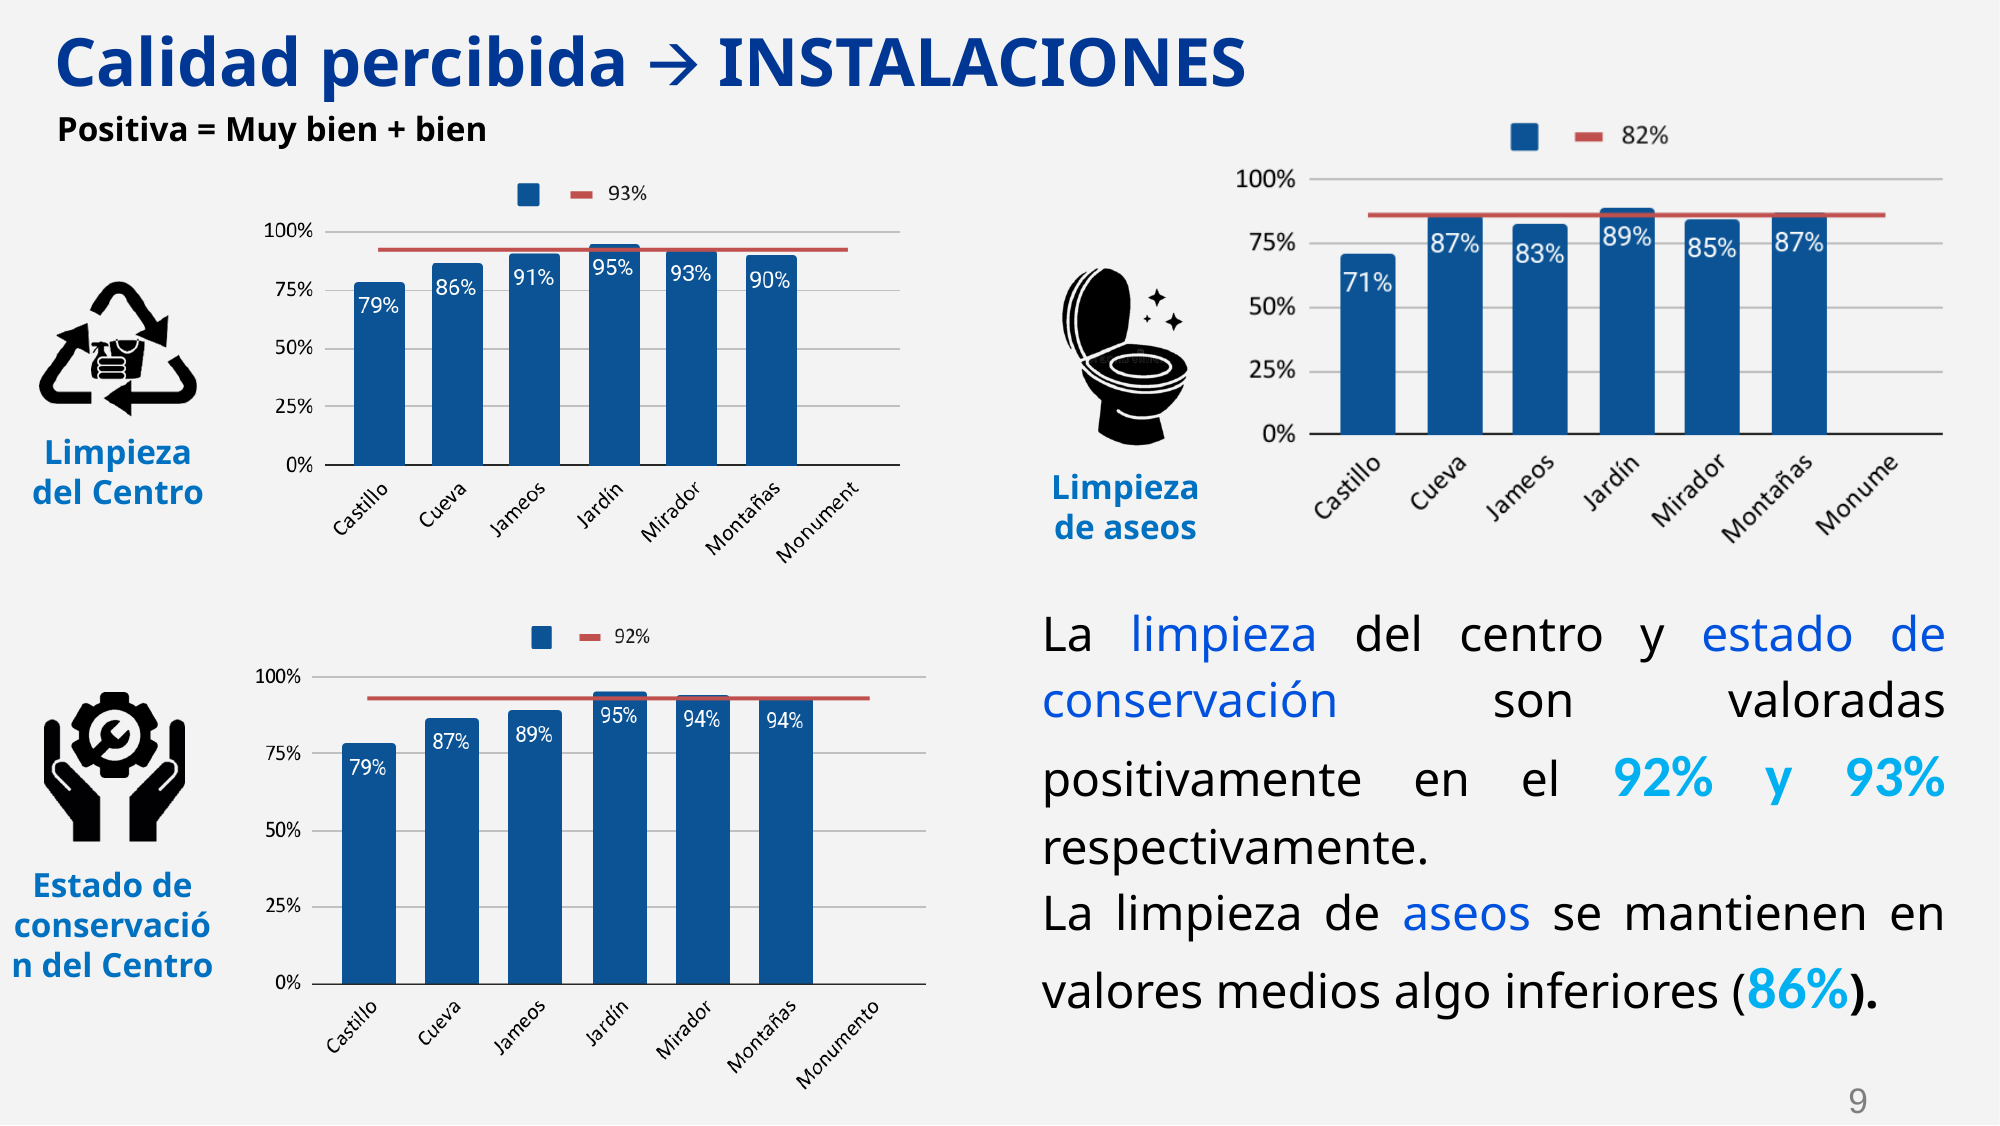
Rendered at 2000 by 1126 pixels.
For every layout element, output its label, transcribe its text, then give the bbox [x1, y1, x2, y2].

text_box Estado de conservación del Centro [0, 856, 231, 993]
picture [242, 162, 921, 583]
picture [44, 692, 185, 848]
text_box Limpieza de aseos [985, 458, 1212, 555]
picture [231, 600, 949, 1112]
text_box La limpieza del centro y estado de conservación son valoradas positivamente en el 92% y 93% respectivamente. La limpieza de aseos se mantienen en valores medios algo inferiores (86%). [1013, 567, 1975, 973]
text_box Calidad percibida 🡪 INSTALACIONES [54, 0, 1277, 120]
text_box Positiva = Muy bien + bien [56, 100, 1123, 157]
text_box Limpieza del Centro [16, 423, 220, 520]
picture [1026, 100, 1967, 566]
slide_number <number> [1419, 1069, 1886, 1126]
picture [39, 275, 197, 422]
